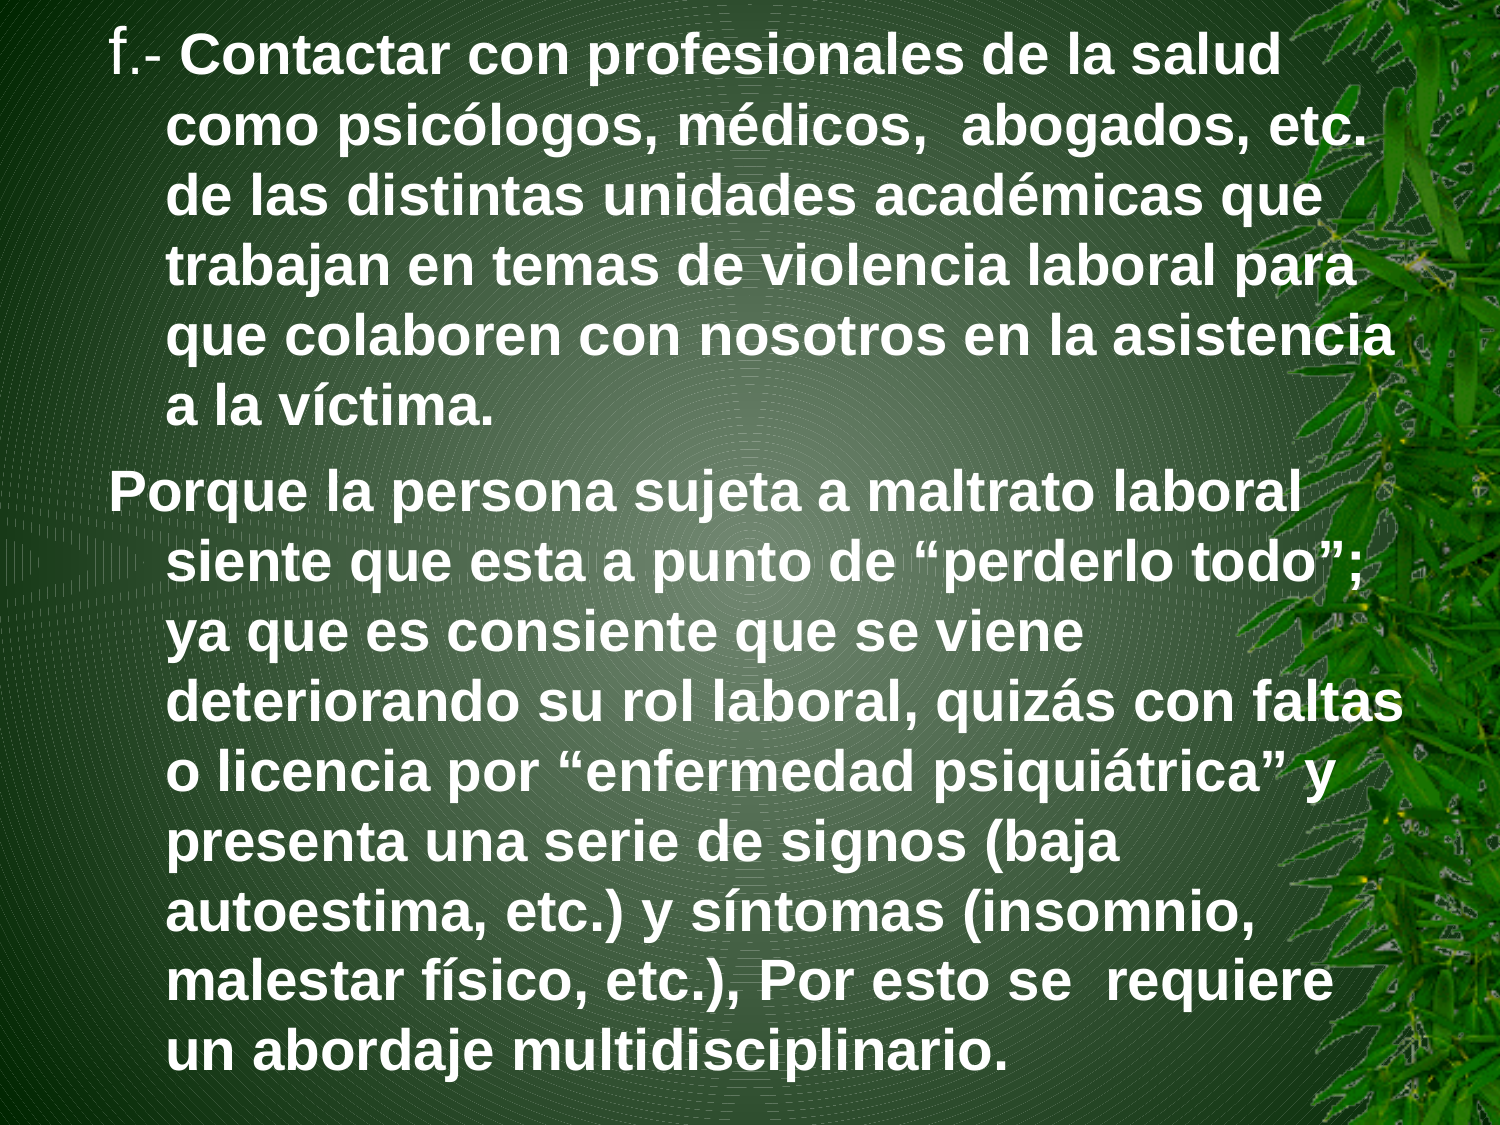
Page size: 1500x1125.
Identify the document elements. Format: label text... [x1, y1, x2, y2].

list f.- Contactar con profesionales de la salud como psicólogos, médicos, abogados, etc. de las distintas unidades académicas que trabajan en temas de violencia laboral para que colaboren con nosotros en la asistencia a la víctima. Porque la persona sujeta a maltrato laboral siente que esta a punto de “perderlo todo”; ya que es consiente que se viene deteriorando su rol laboral, quizás con faltas o licencia por “enfermedad psiquiátrica” y presenta una serie de signos (baja autoestima, etc.) y síntomas (insomnio, malestar físico, etc.), Por esto se requiere un abordaje multidisciplinario. [37, 0, 1424, 1095]
